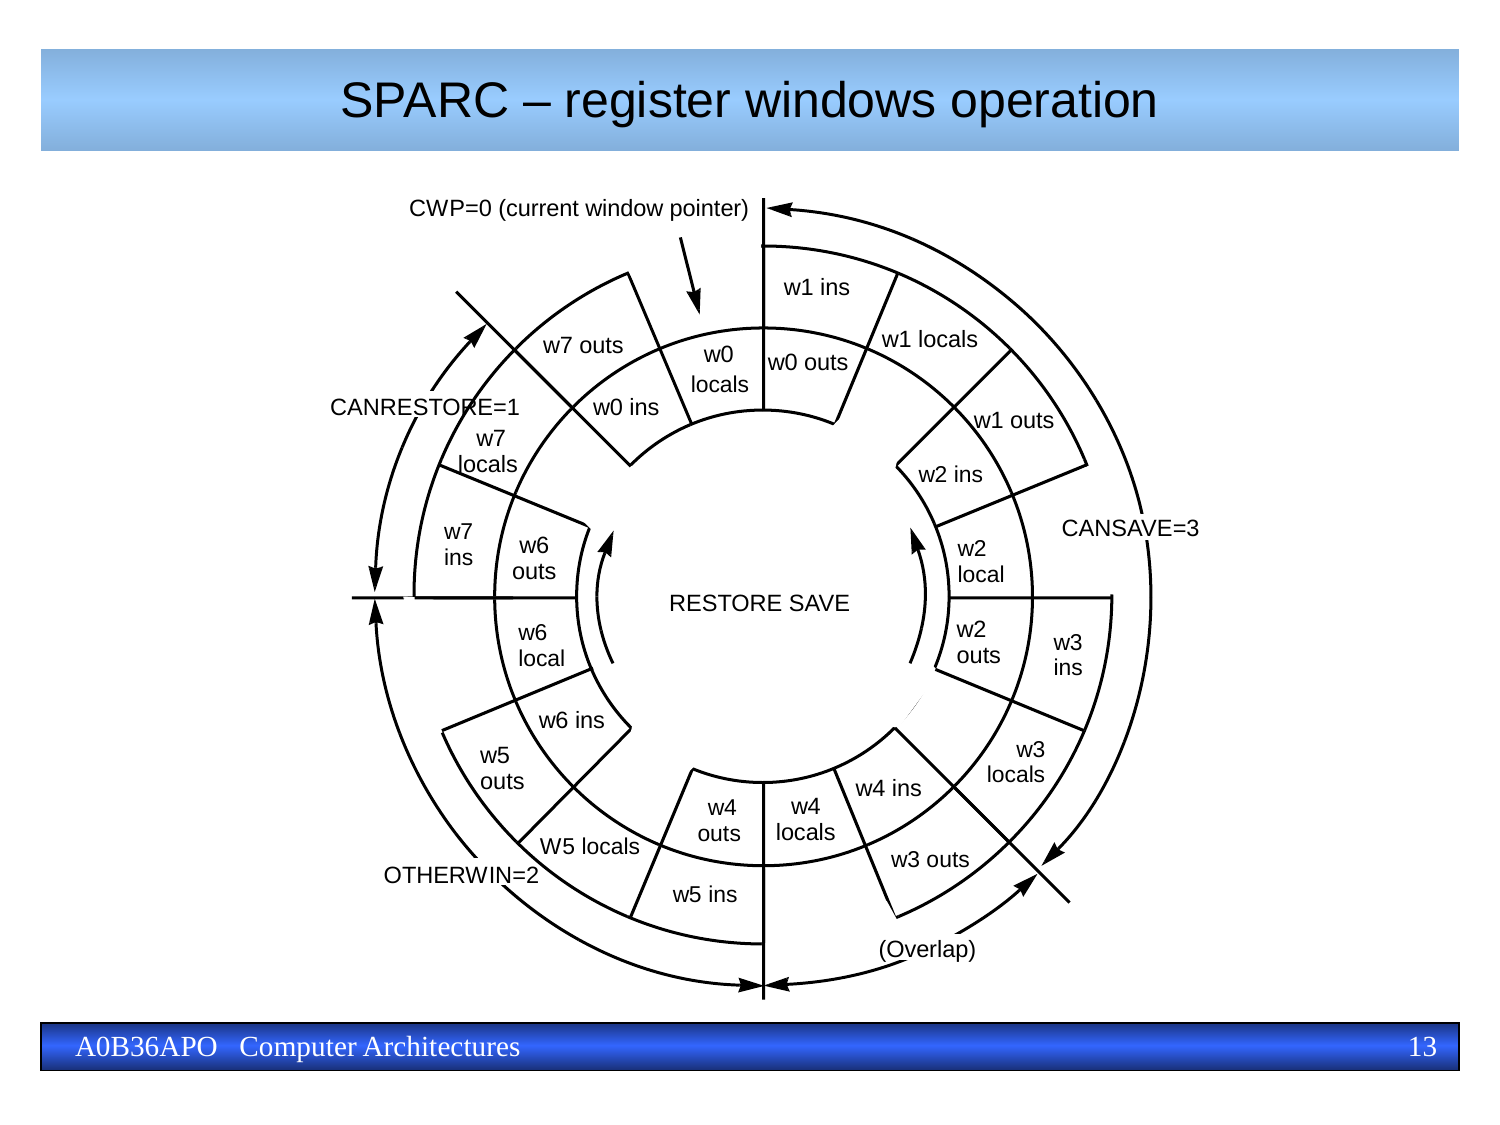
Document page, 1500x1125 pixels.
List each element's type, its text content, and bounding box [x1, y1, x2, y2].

chart [270, 176, 1206, 1021]
title SPARC – register windows operation [41, 49, 1459, 151]
